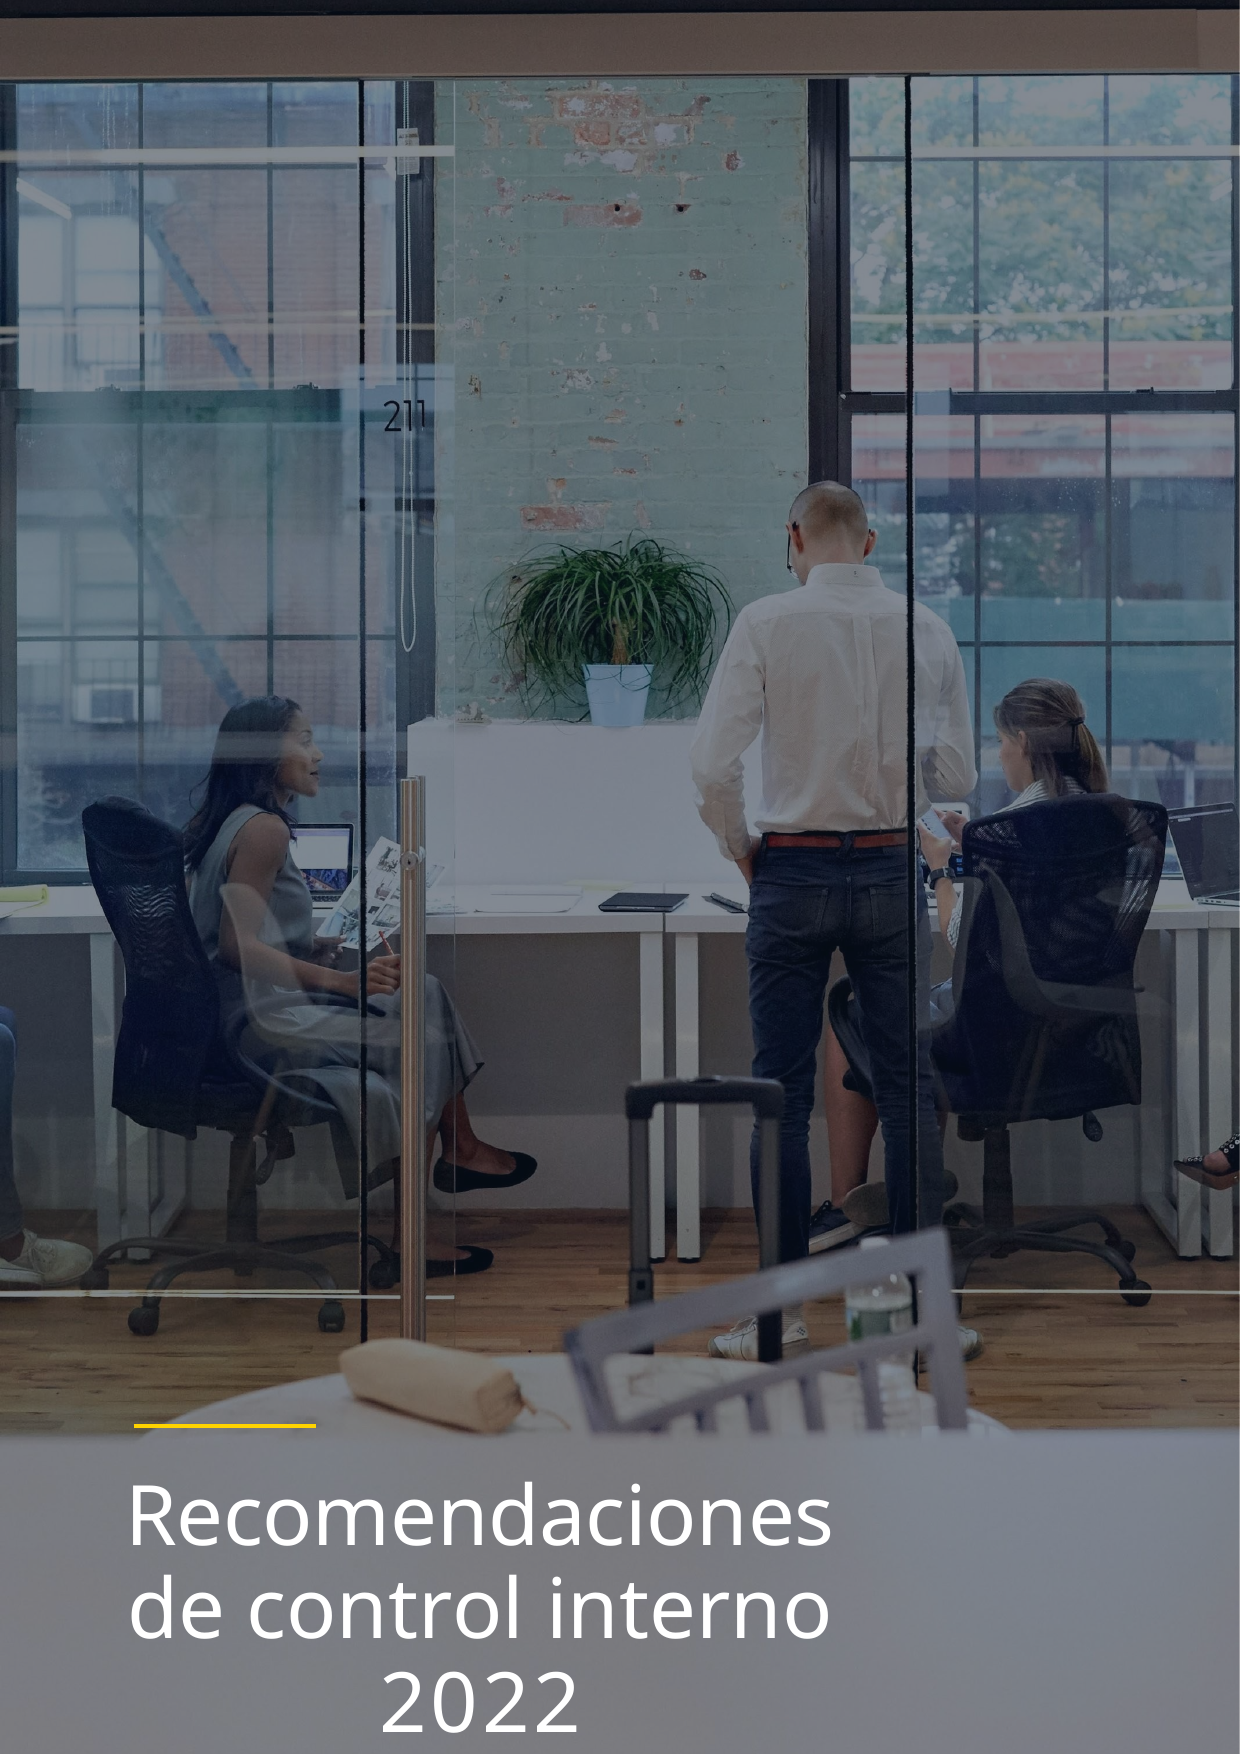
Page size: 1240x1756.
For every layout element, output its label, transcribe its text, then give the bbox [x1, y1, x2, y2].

title Recomendaciones de control interno 2022 [123, 1457, 899, 1656]
